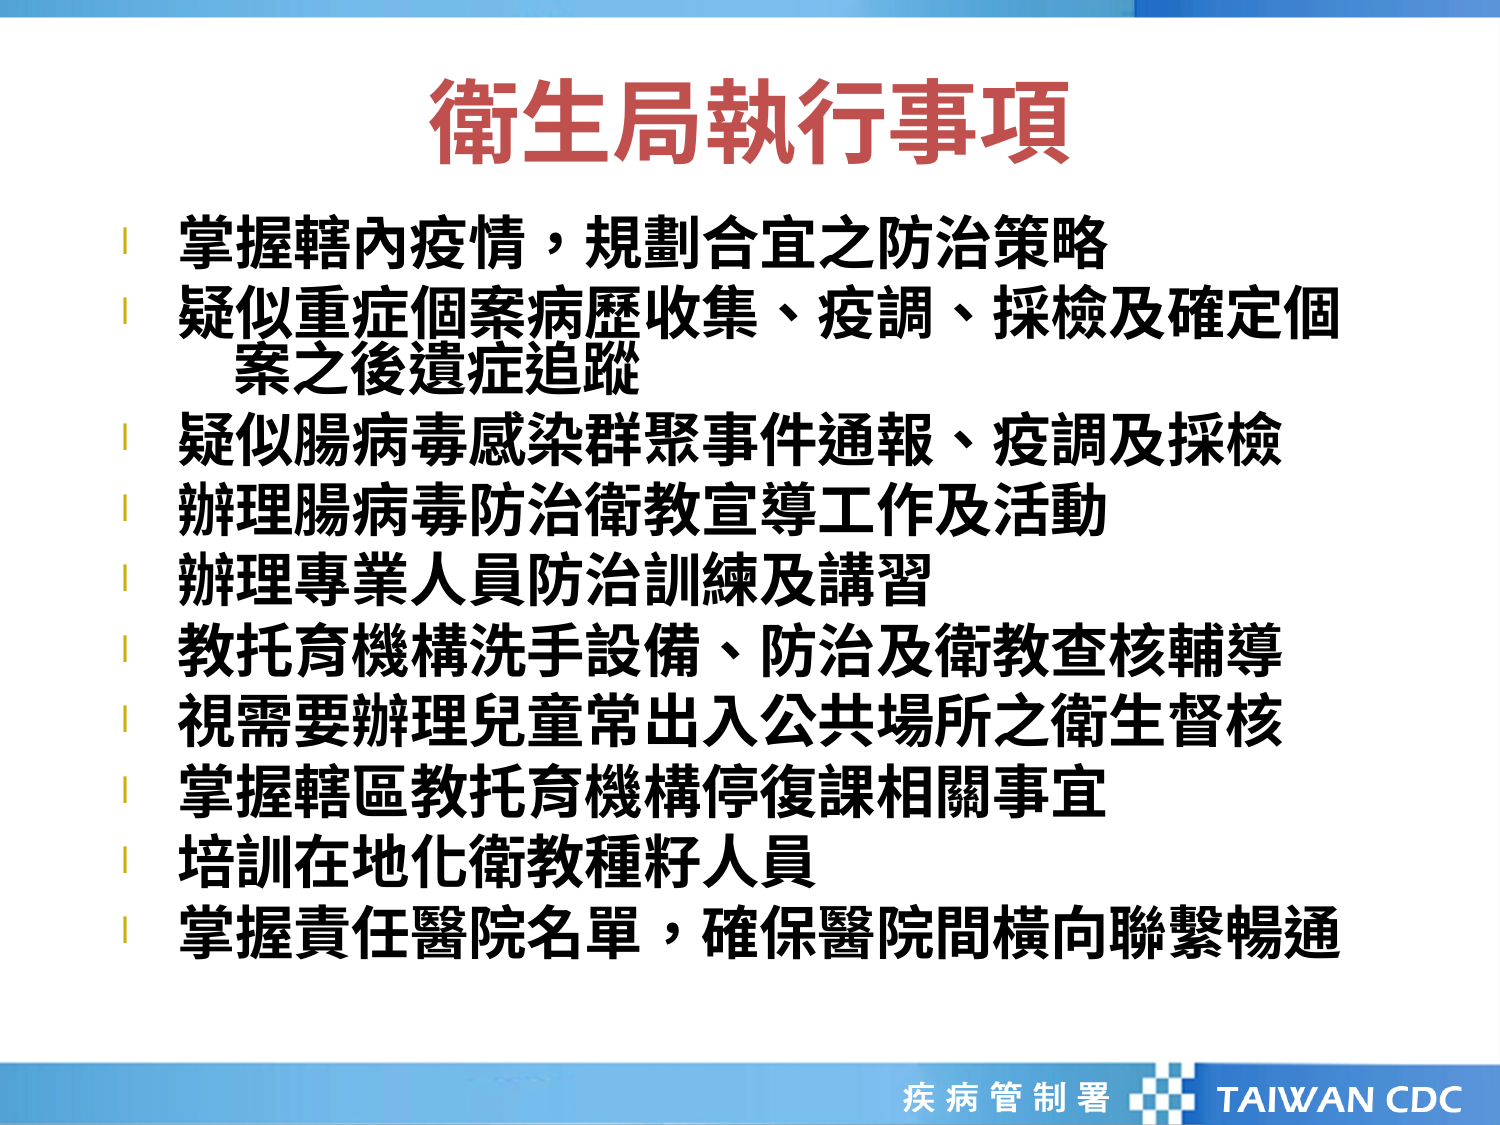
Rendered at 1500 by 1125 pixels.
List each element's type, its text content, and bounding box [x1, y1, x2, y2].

title 衛生局執行事項 [75, 25, 1426, 214]
list 掌握轄內疫情，規劃合宜之防治策略 疑似重症個案病歷收集、疫調、採檢及確定個案之後遺症追蹤 疑似腸病毒感染群聚事件通報、疫調及採檢 辦理腸病毒防治衛教宣導工作及活動 辦理專業人員防治訓練及講習 教托育機構洗手設備、防治及衛教查核輔導 視需要辦理兒童常出入公共場所之衛生督核 掌握轄區教托育機構停復課相關事宜 培訓在地化衛教種籽人員 掌握責任醫院名單，確保醫院間橫向聯繫暢通 [105, 212, 1394, 1051]
